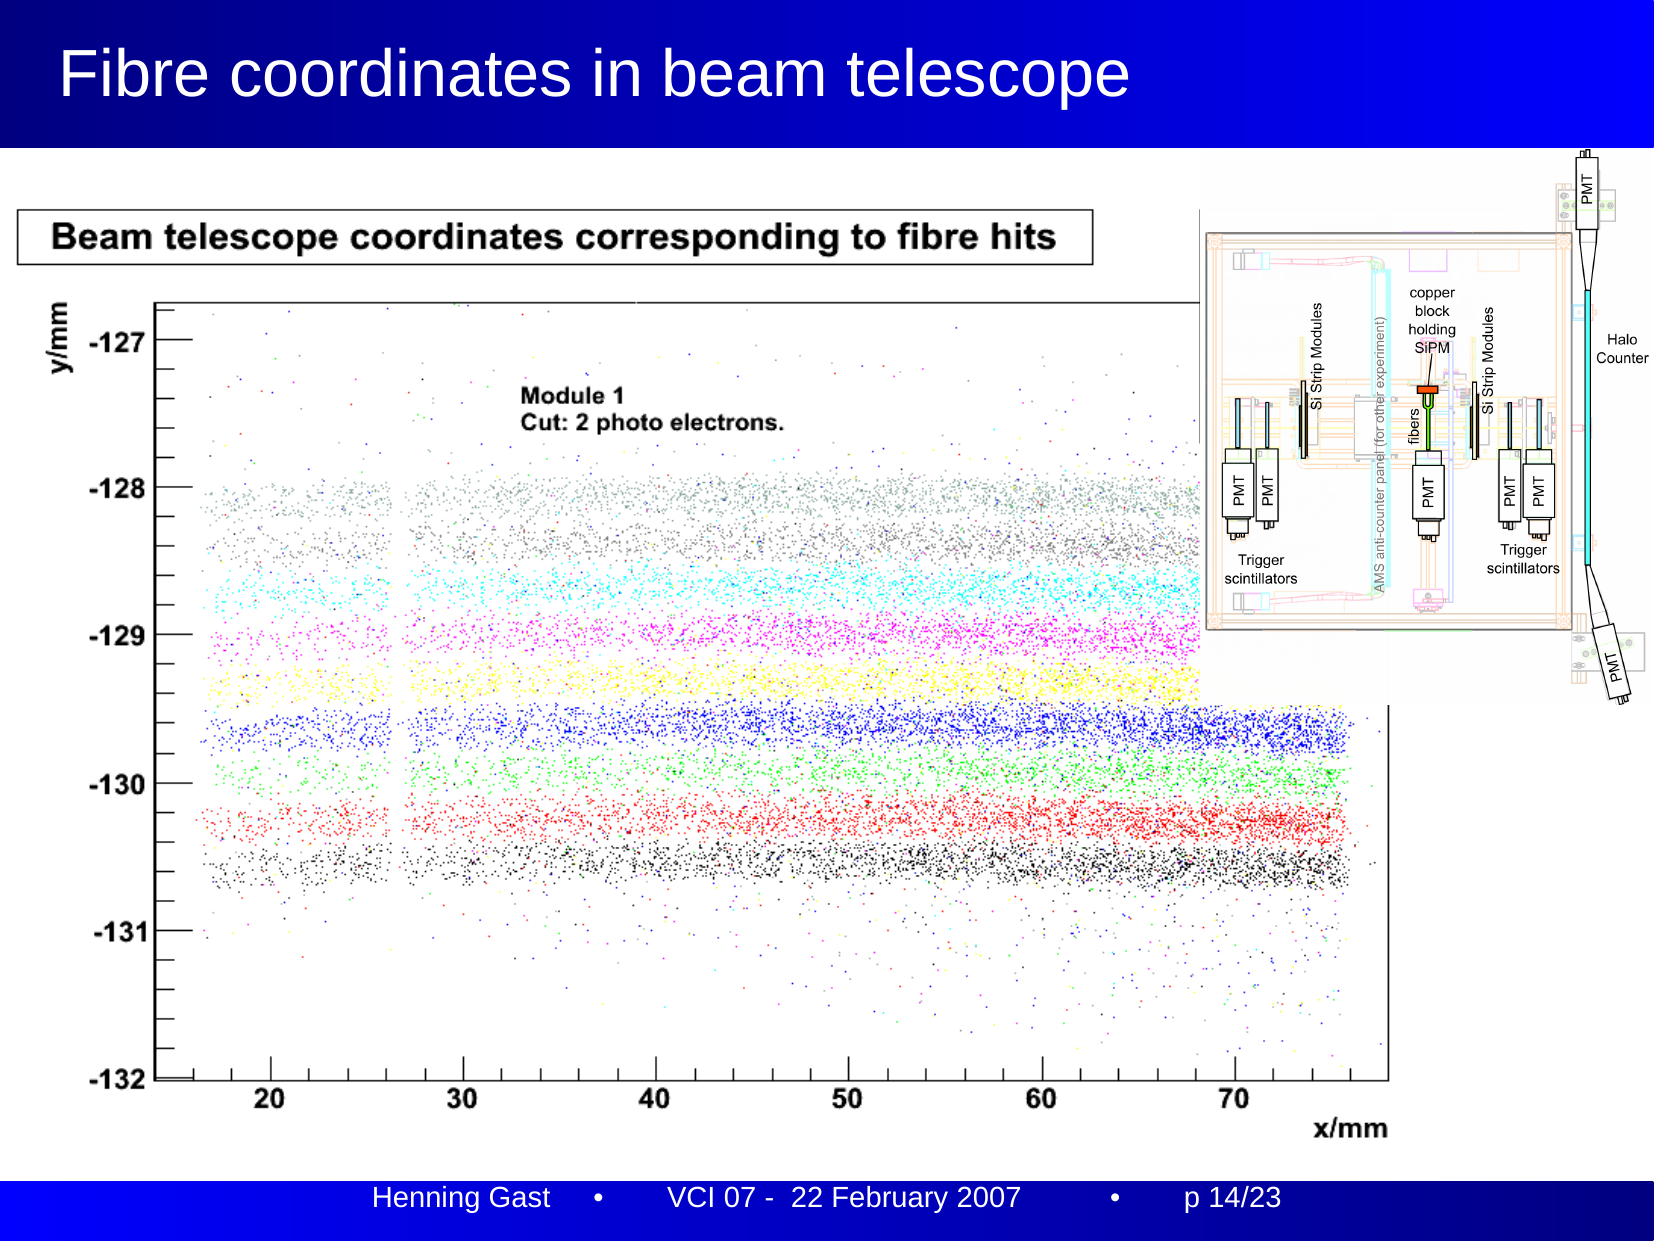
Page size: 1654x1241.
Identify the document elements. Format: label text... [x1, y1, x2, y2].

title Fibre coordinates in beam telescope [0, 0, 1654, 148]
picture [2, 149, 1651, 1179]
